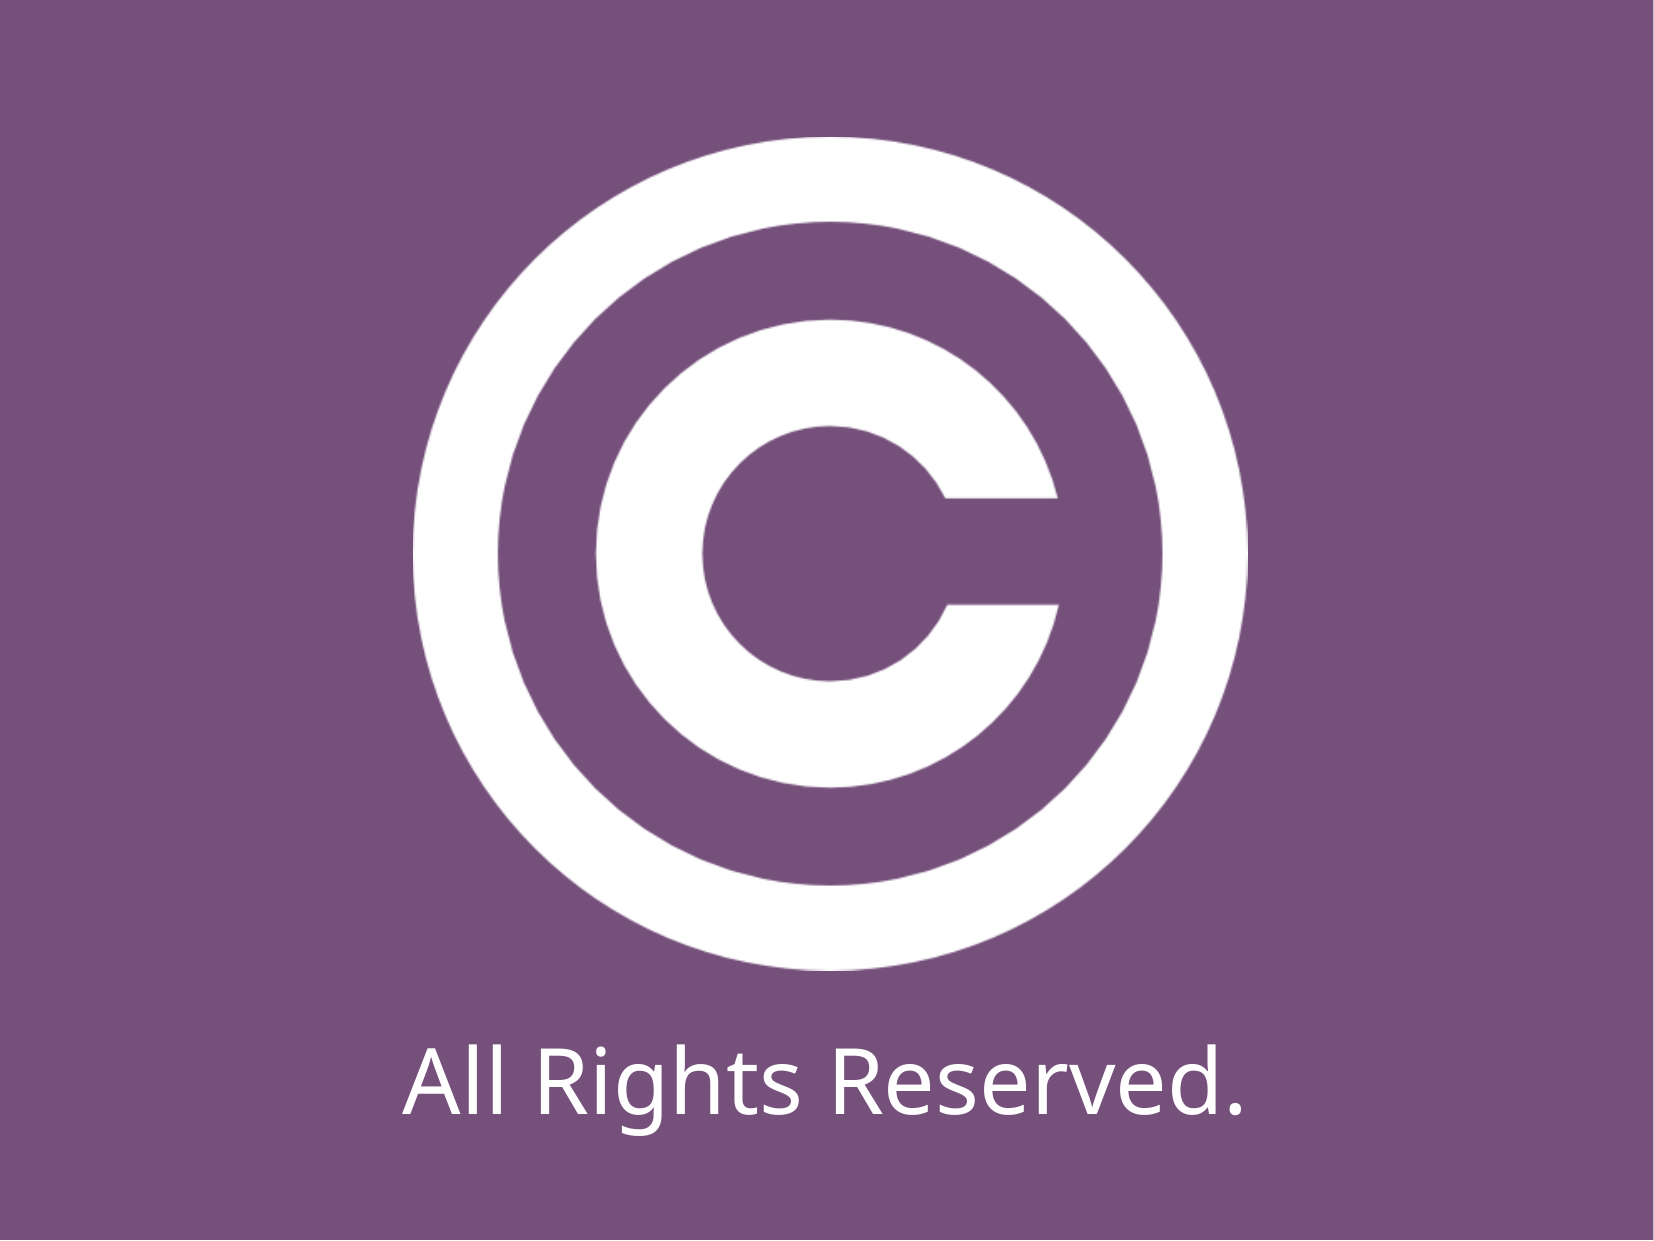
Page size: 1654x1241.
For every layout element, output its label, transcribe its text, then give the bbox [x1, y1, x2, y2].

title All Rights Reserved. [82, 984, 1570, 1177]
picture [413, 137, 1248, 971]
